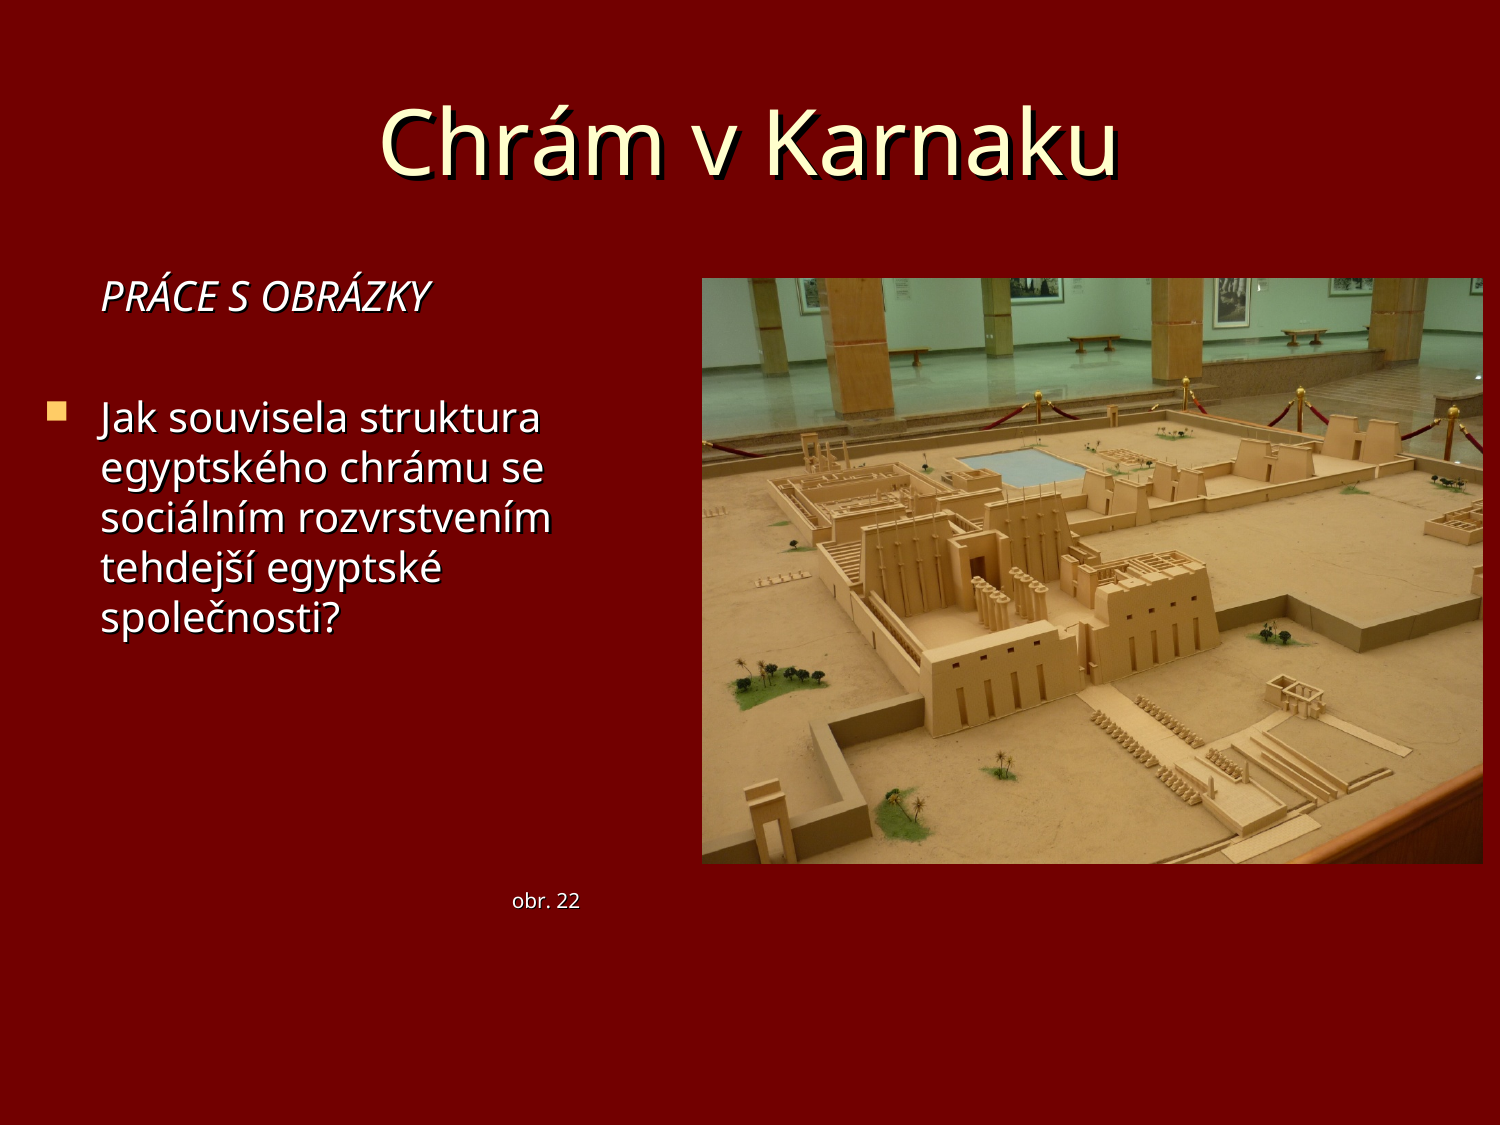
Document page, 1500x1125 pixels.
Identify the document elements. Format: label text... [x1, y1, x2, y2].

text_box [702, 278, 1483, 864]
list PRÁCE S OBRÁZKY Jak souvisela struktura egyptského chrámu se sociálním rozvrstvením tehdejší egyptské společnosti? obr. 22 [29, 262, 680, 1001]
title Chrám v Karnaku [75, 45, 1426, 233]
